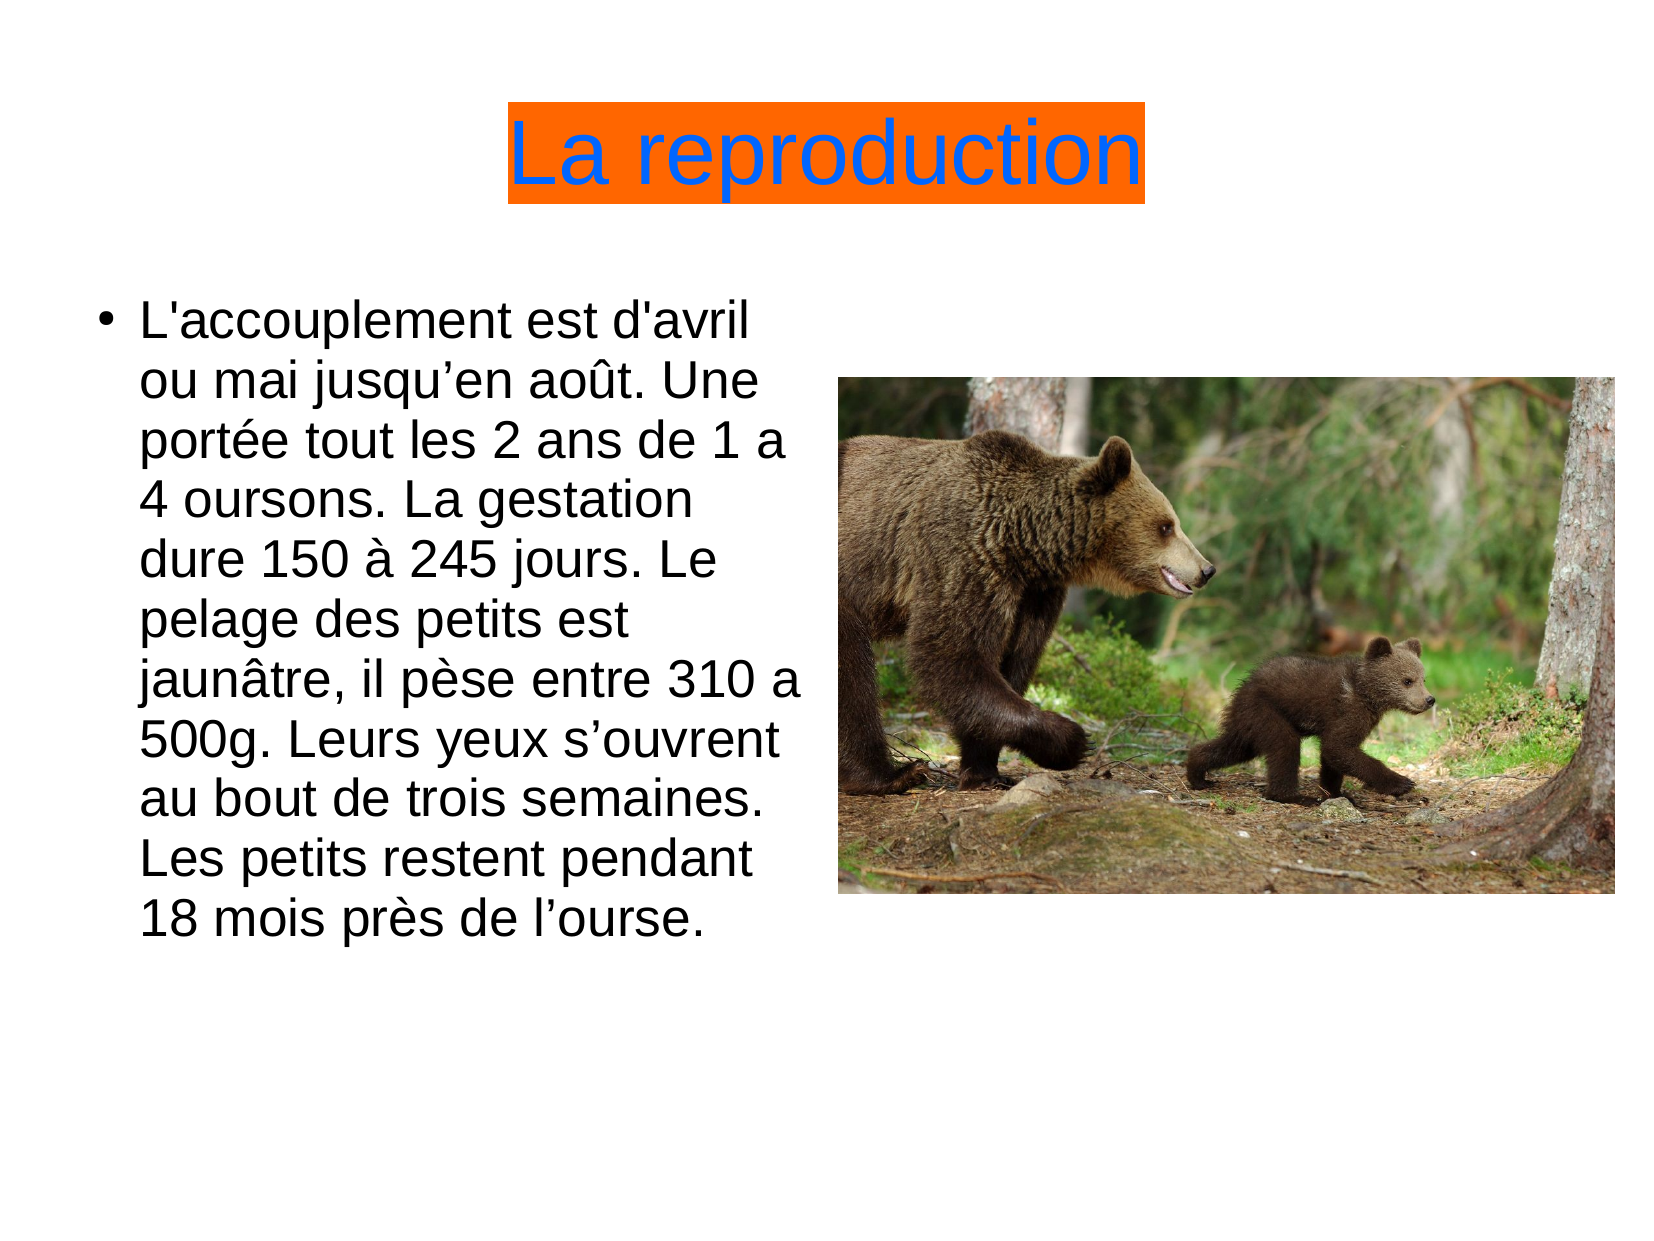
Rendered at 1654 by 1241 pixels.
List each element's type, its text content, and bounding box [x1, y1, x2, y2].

list L'accouplement est d'avril ou mai jusqu’en août. Une portée tout les 2 ans de 1 a 4 oursons. La gestation dure 150 à 245 jours. Le pelage des petits est jaunâtre, il pèse entre 310 a 500g. Leurs yeux s’ouvrent au bout de trois semaines. Les petits restent pendant 18 mois près de l’ourse. [82, 290, 809, 1010]
title La reproduction [82, 49, 1571, 257]
picture [838, 377, 1615, 894]
